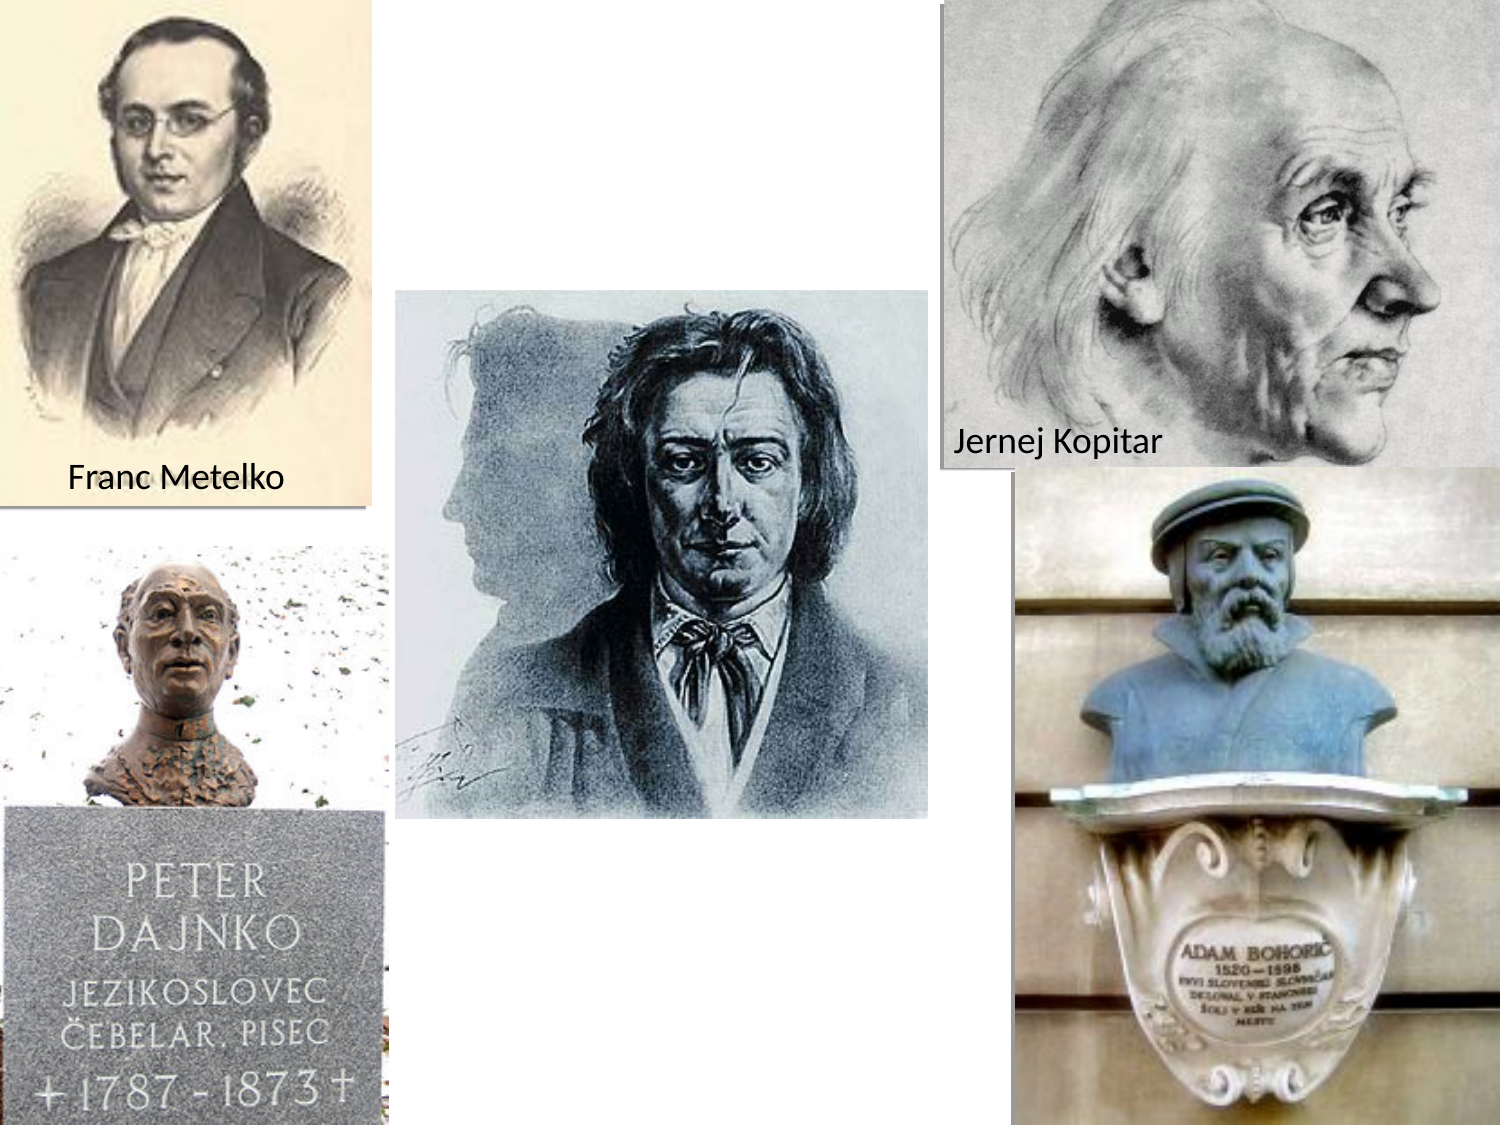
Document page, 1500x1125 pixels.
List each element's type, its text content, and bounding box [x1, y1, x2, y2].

text_box Franc Metelko [53, 444, 301, 505]
picture [395, 290, 928, 819]
picture [944, 0, 1500, 1125]
picture [0, 546, 389, 1125]
text_box Jernej Kopitar [938, 408, 1353, 469]
picture [0, 0, 372, 506]
